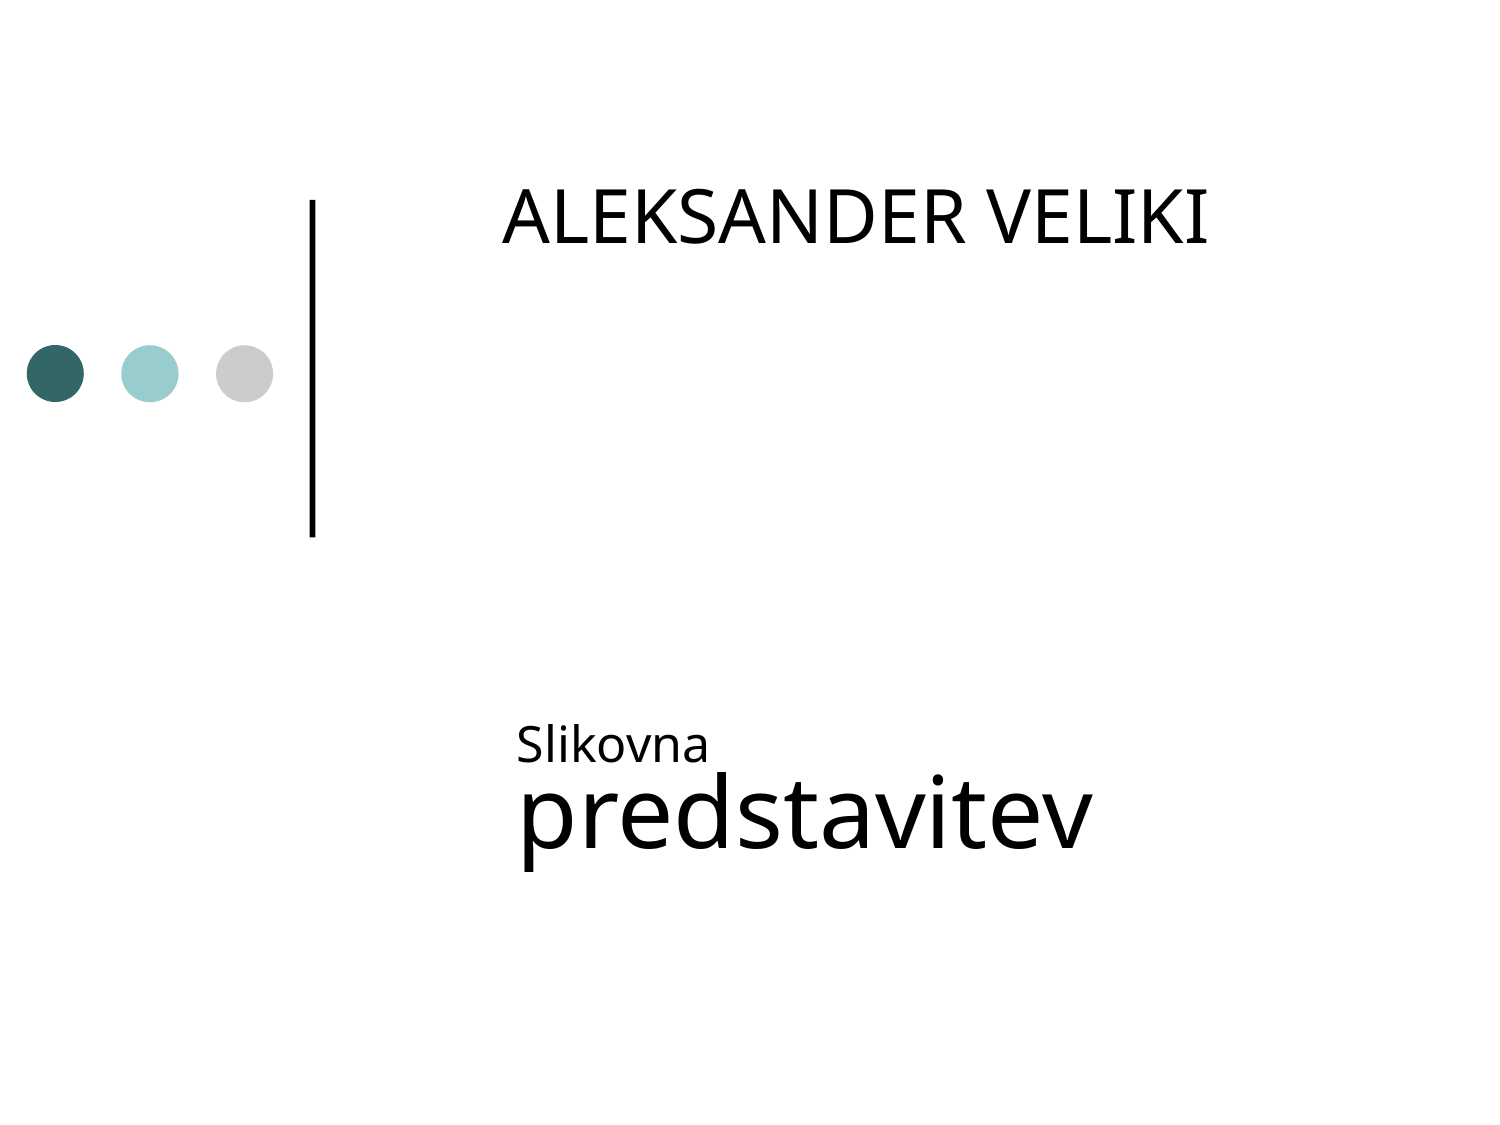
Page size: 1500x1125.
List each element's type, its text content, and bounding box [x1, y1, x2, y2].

subtitle Slikovna predstavitev [501, 716, 1268, 818]
text_box ALEKSANDER VELIKI [348, 160, 1365, 575]
